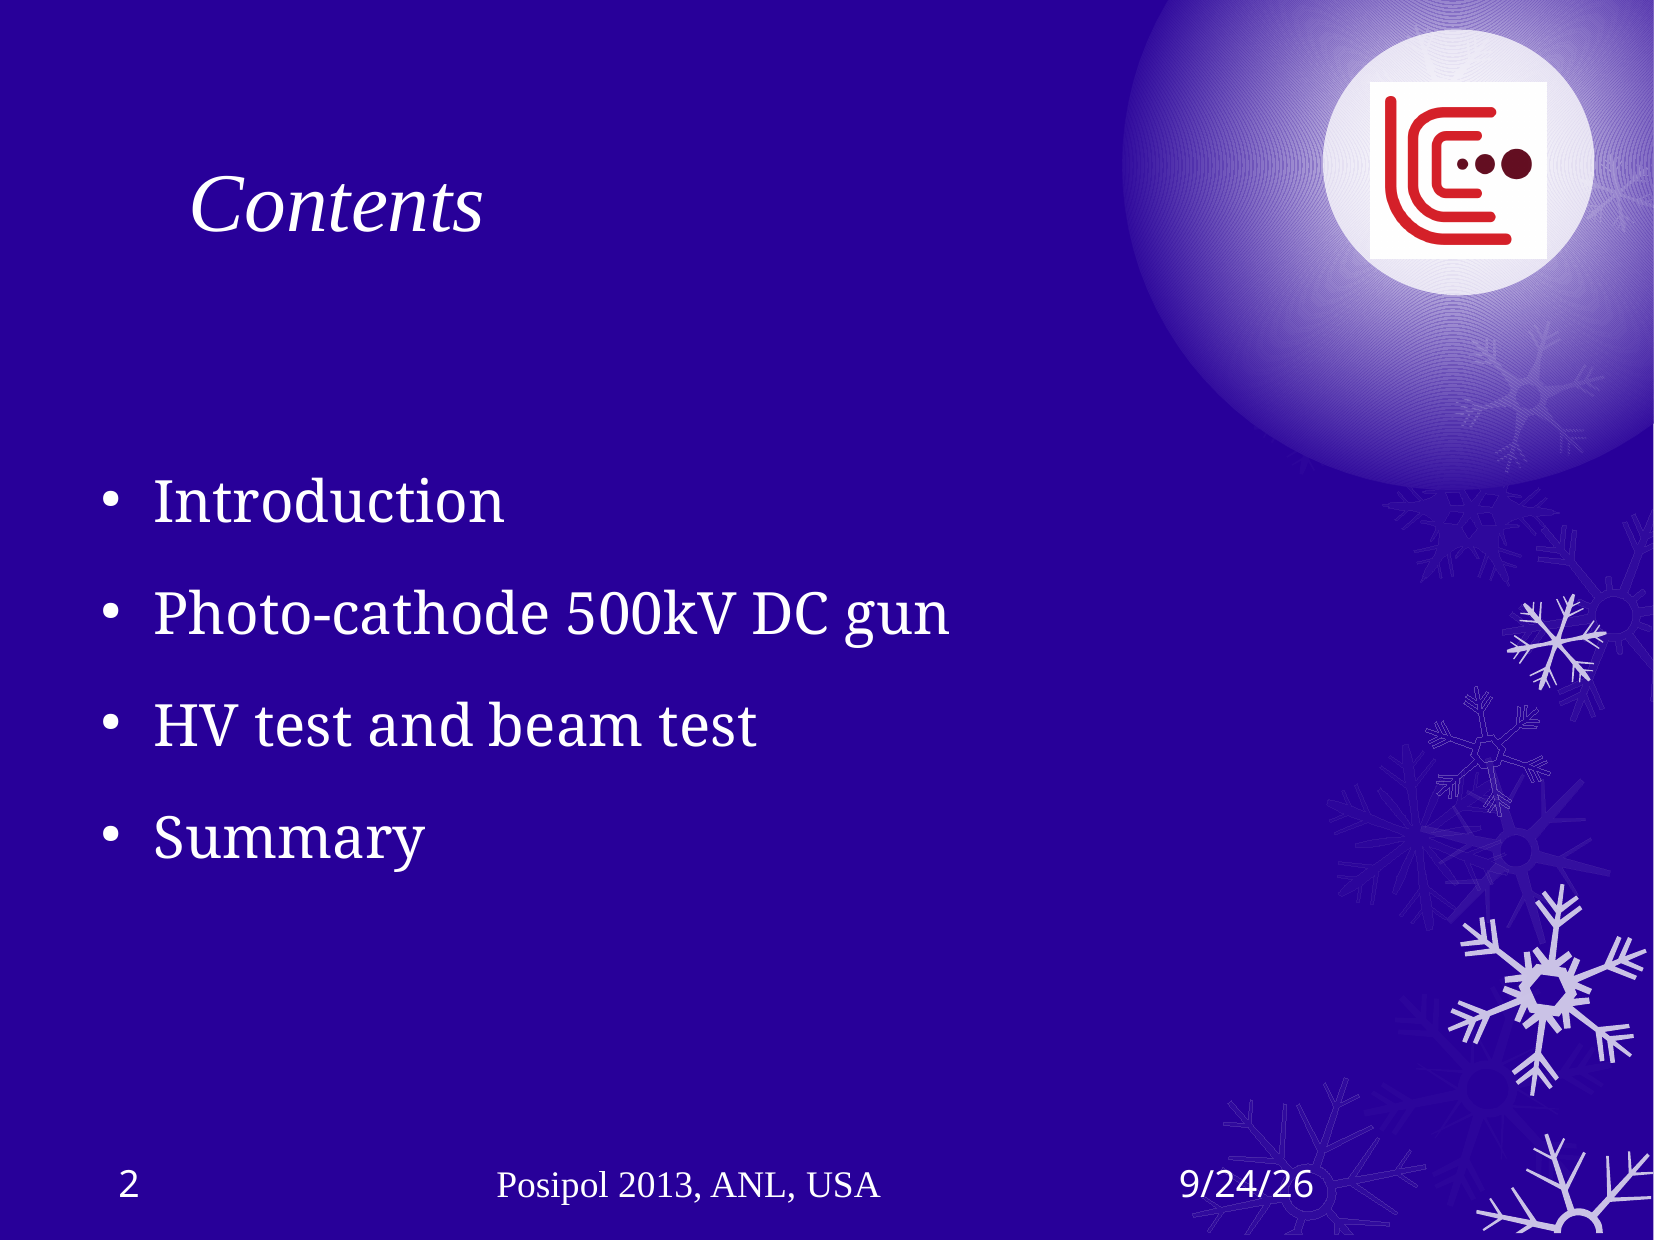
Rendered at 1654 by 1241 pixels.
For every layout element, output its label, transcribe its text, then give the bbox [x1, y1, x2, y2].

list Introduction Photo-cathode 500kV DC gun HV test and beam test Summary [82, 460, 1571, 1109]
title Contents [188, 70, 1476, 337]
picture [1476, 82, 1547, 259]
